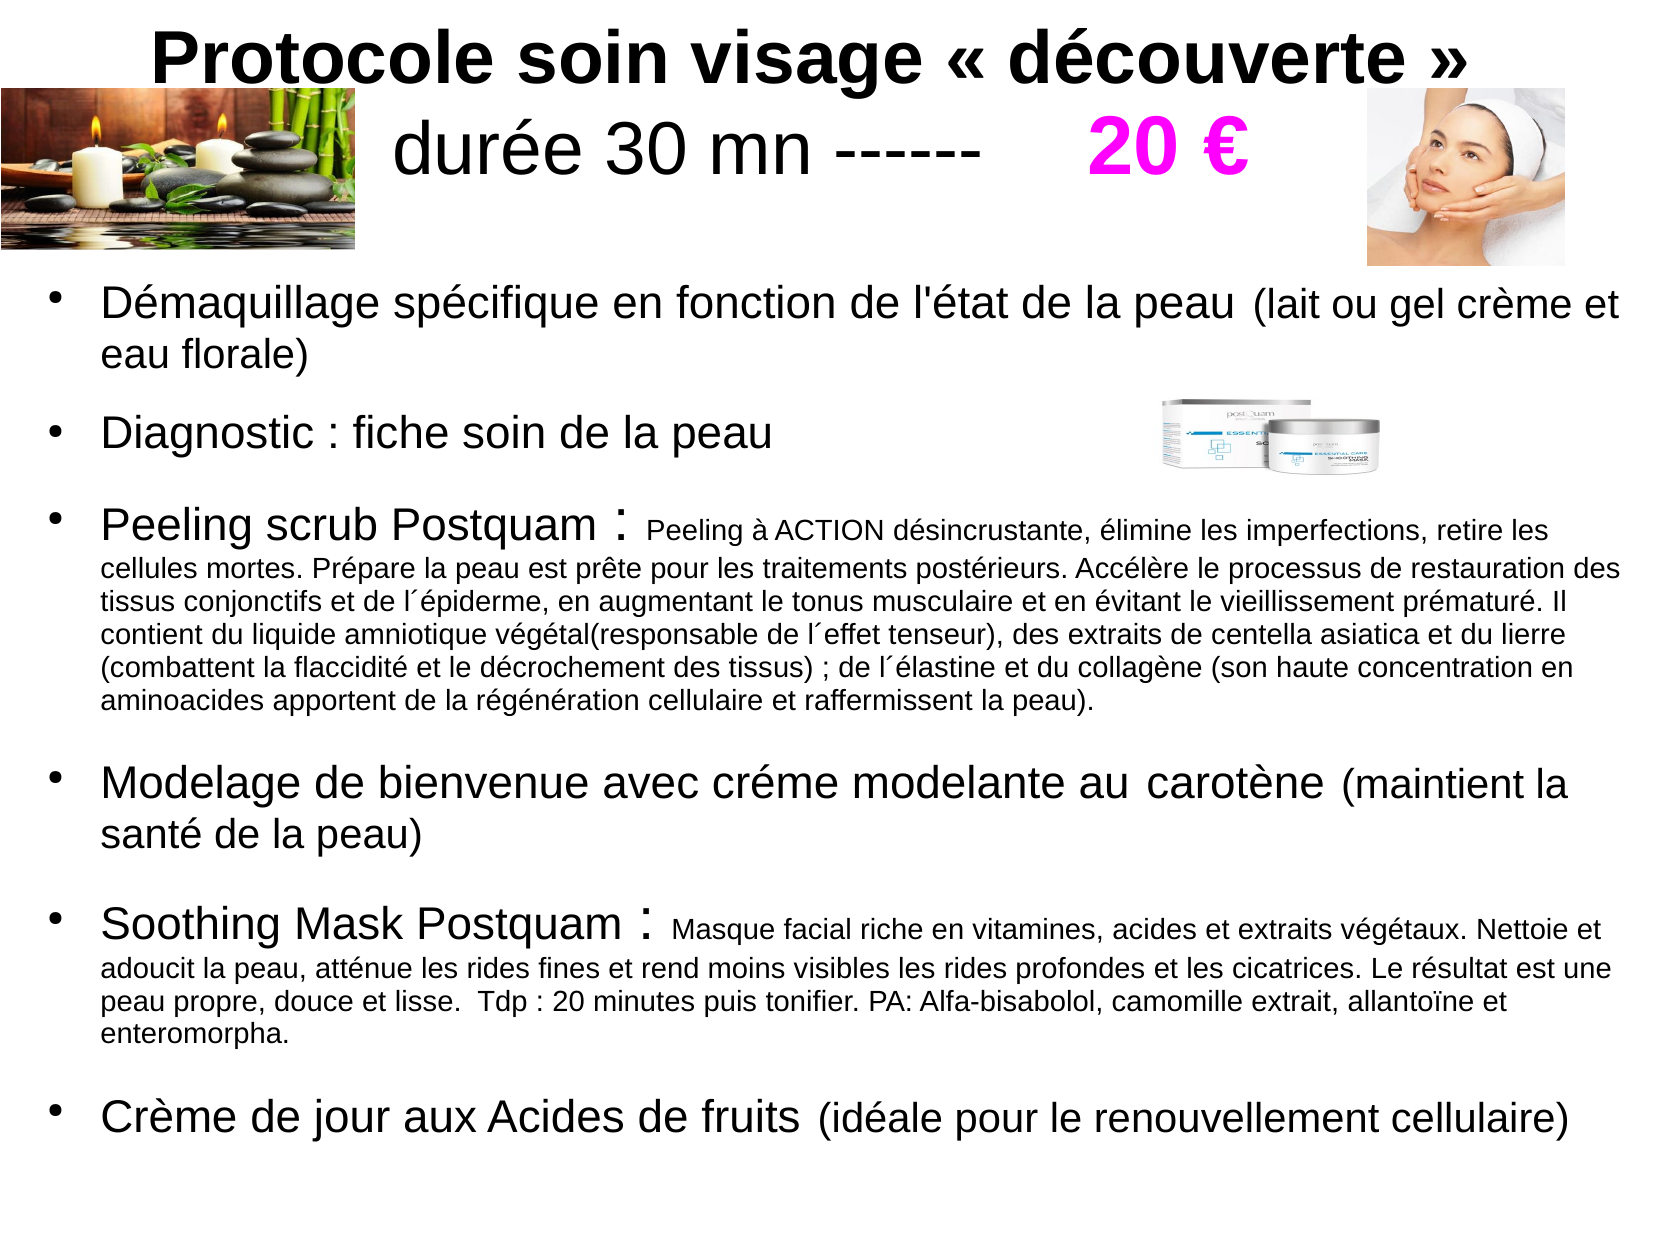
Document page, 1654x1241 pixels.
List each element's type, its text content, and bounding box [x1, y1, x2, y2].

picture [1152, 357, 1389, 506]
picture [1367, 88, 1565, 266]
title Protocole soin visage « découverte » durée 30 mn ------ 20 € [76, 0, 1565, 208]
list Démaquillage spécifique en fonction de l'état de la peau (lait ou gel crème et eau florale) Diagnostic : fiche soin de la peau Peeling scrub Postquam : Peeling à ACTION désincrustante, élimine les imperfections, retire les cellules mortes. Prépare la peau est prête pour les traitements postérieurs. Accélère le processus de restauration des tissus conjonctifs et de l´épiderme, en augmentant le tonus musculaire et en évitant le vieillissement prématuré. Il contient du liquide amniotique végétal(responsable de l´effet tenseur), des extraits de centella asiatica et du lierre (combattent la flaccidité et le décrochement des tissus) ; de l´élastine et du collagène (son haute concentration en aminoacides apportent de la régénération cellulaire et raffermissent la peau). Modelage de bienvenue avec créme modelante au carotène (maintient la santé de la peau) Soothing Mask Postquam : Masque facial riche en vitamines, acides et extraits végétaux. Nettoie et adoucit la peau, atténue les rides fines et rend moins visibles les rides profondes et les cicatrices. Le résultat est une peau propre, douce et lisse. Tdp : 20 minutes puis tonifier. PA: Alfa-bisabolol, camomille extrait, allantoïne et enteromorpha. Crème de jour aux Acides de fruits (idéale pour le renouvellement cellulaire) [29, 265, 1625, 1241]
picture [0, 88, 355, 250]
